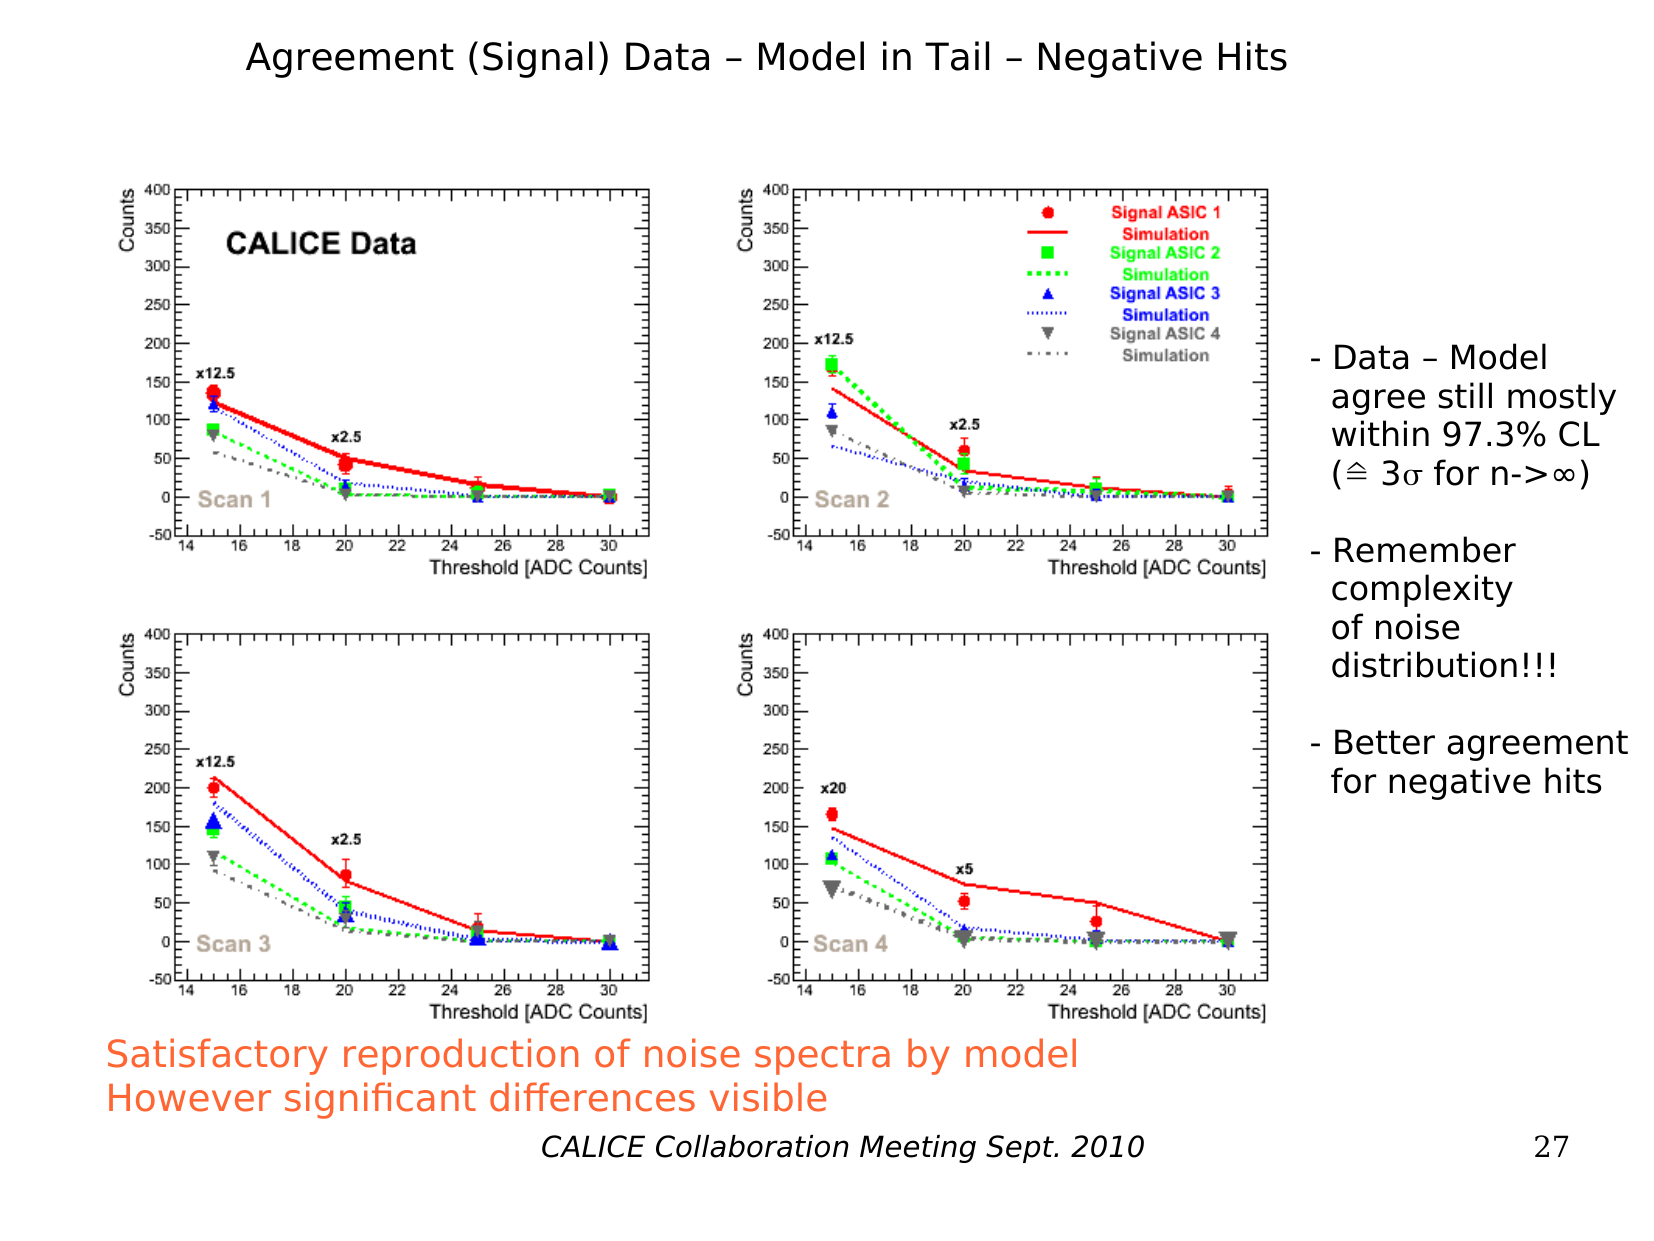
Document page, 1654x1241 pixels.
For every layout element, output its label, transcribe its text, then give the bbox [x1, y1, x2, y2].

text_box Satisfactory reproduction of noise spectra by model However significant differences visible [90, 1025, 1096, 1128]
picture [75, 161, 1312, 1051]
text_box - Data – Model agree still mostly within 97.3% CL (≙ 3 for n->∞) - Remember complexity of noise distribution!!! - Better agreement for negative hits [1294, 331, 1645, 843]
text_box Agreement (Signal) Data – Model in Tail – Negative Hits [230, 28, 1305, 87]
